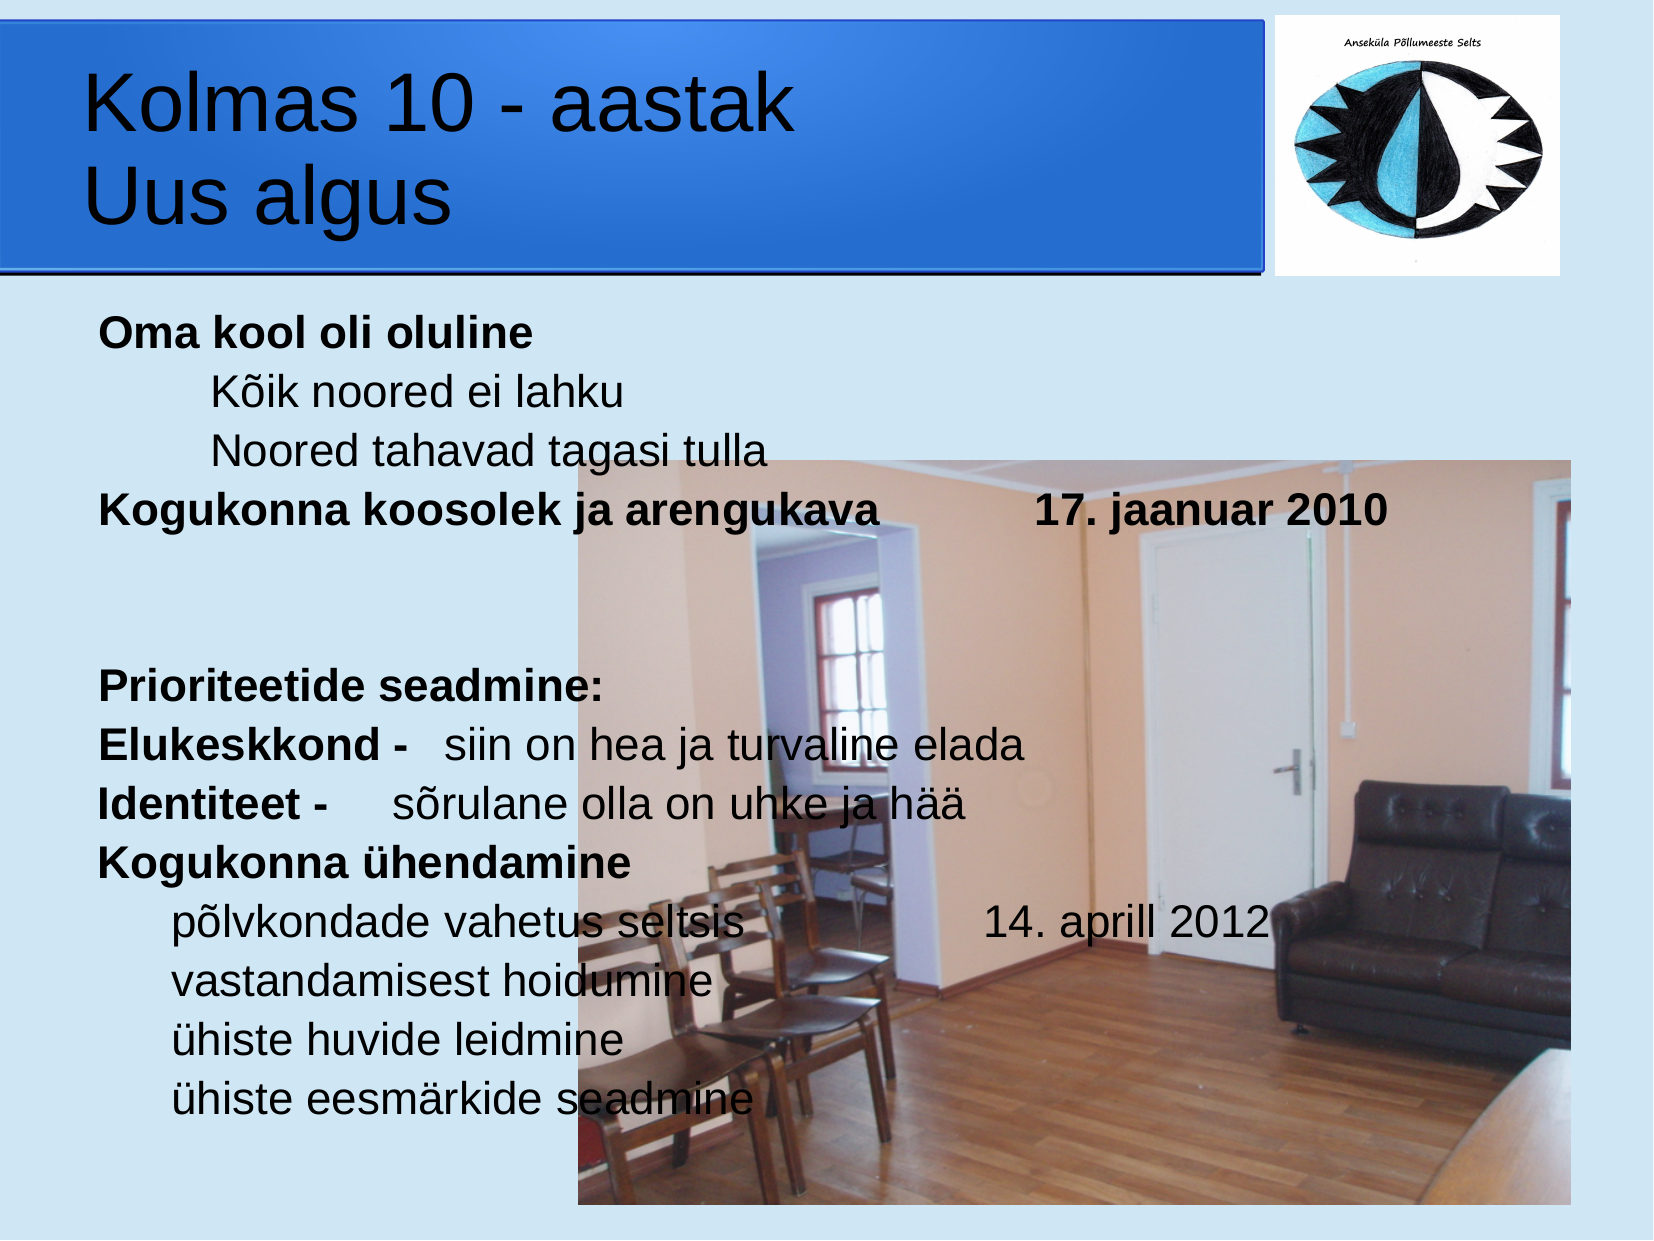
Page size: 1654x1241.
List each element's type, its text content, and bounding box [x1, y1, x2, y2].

subtitle Oma kool oli oluline Kõik noored ei lahku Noored tahavad tagasi tulla Kogukonna koosolek ja arengukava 17. jaanuar 2010 Prioriteetide seadmine: Elukeskkond - siin on hea ja turvaline elada Identiteet - sõrulane olla on uhke ja hää Kogukonna ühendamine põlvkondade vahetus seltsis 14. aprill 2012 vastandamisest hoidumine ühiste huvide leidmine ühiste eesmärkide seadmine [23, 177, 1548, 1195]
title Kolmas 10 - aastak Uus algus [82, 47, 1235, 177]
picture [578, 460, 1571, 1205]
picture [1275, 15, 1560, 276]
